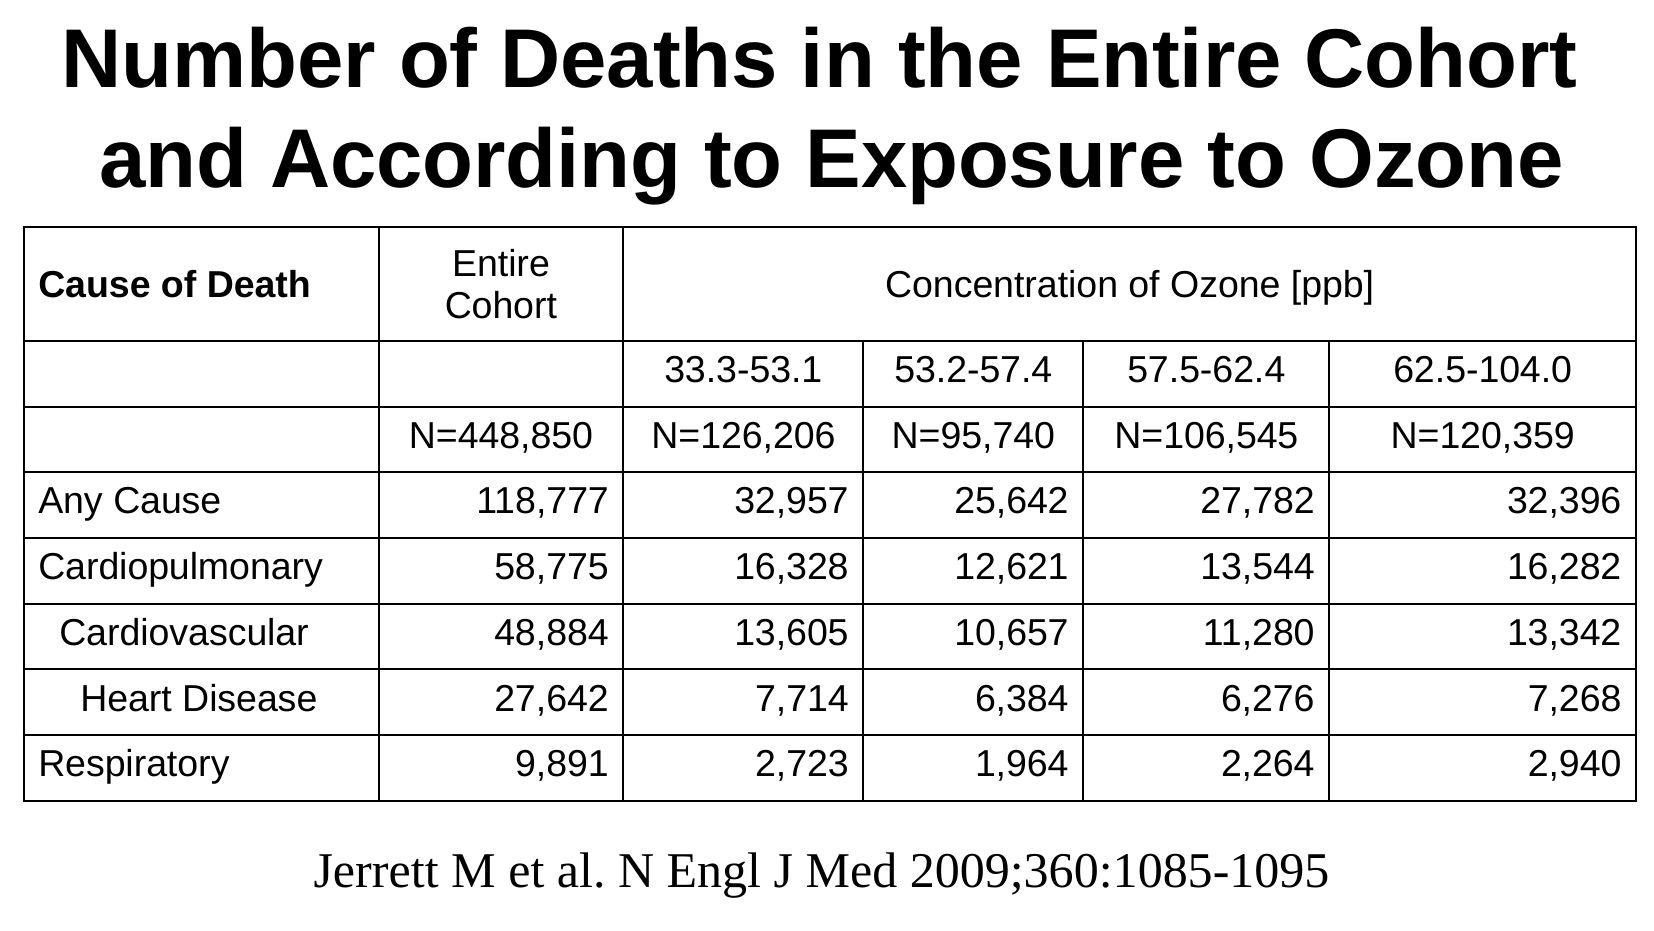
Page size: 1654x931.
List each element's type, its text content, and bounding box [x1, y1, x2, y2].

table_cell [380, 342, 622, 406]
table_cell 32,396 [1330, 473, 1635, 537]
table_cell N=106,545 [1084, 408, 1328, 471]
table_header Concentration of Ozone [ppb] [624, 228, 1635, 340]
table_cell 53.2-57.4 [864, 342, 1082, 406]
table_cell 13,605 [624, 605, 862, 668]
table_cell 32,957 [624, 473, 862, 537]
table_header Entire Cohort [380, 228, 622, 340]
table_cell 13,342 [1330, 605, 1635, 668]
table_cell 33.3-53.1 [624, 342, 862, 406]
table_cell 1,964 [864, 736, 1082, 800]
table_header Cause of Death [25, 228, 378, 340]
table_cell 27,782 [1084, 473, 1328, 537]
table_cell Cardiopulmonary [25, 539, 378, 603]
table_cell N=448,850 [380, 408, 622, 471]
table_cell 11,280 [1084, 605, 1328, 668]
table_cell 2,940 [1330, 736, 1635, 800]
table_cell 16,282 [1330, 539, 1635, 603]
table_cell 27,642 [380, 670, 622, 734]
table_cell 118,777 [380, 473, 622, 537]
table_cell 48,884 [380, 605, 622, 668]
table_cell 7,714 [624, 670, 862, 734]
table_cell 16,328 [624, 539, 862, 603]
table_cell Cardiovascular [25, 605, 378, 668]
text_box Number of Deaths in the Entire Cohort and According to Exposure to Ozone [10, 0, 1654, 234]
table_cell N=126,206 [624, 408, 862, 471]
table_cell N=95,740 [864, 408, 1082, 471]
table_cell 2,723 [624, 736, 862, 800]
table_cell 7,268 [1330, 670, 1635, 734]
table_cell Heart Disease [25, 670, 378, 734]
table_cell 10,657 [864, 605, 1082, 668]
table_cell 62.5-104.0 [1330, 342, 1635, 406]
table_cell 25,642 [864, 473, 1082, 537]
table_cell 2,264 [1084, 736, 1328, 800]
table_cell 58,775 [380, 539, 622, 603]
text_box Jerrett M et al. N Engl J Med 2009;360:1085-1095 [313, 841, 1445, 900]
table_cell 6,384 [864, 670, 1082, 734]
table_cell N=120,359 [1330, 408, 1635, 471]
table_cell 9,891 [380, 736, 622, 800]
table_cell 6,276 [1084, 670, 1328, 734]
table_cell Any Cause [25, 473, 378, 537]
table_cell [25, 342, 378, 406]
table_cell 12,621 [864, 539, 1082, 603]
table_cell Respiratory [25, 736, 378, 800]
table_cell 57.5-62.4 [1084, 342, 1328, 406]
table_cell [25, 408, 378, 471]
table_cell 13,544 [1084, 539, 1328, 603]
